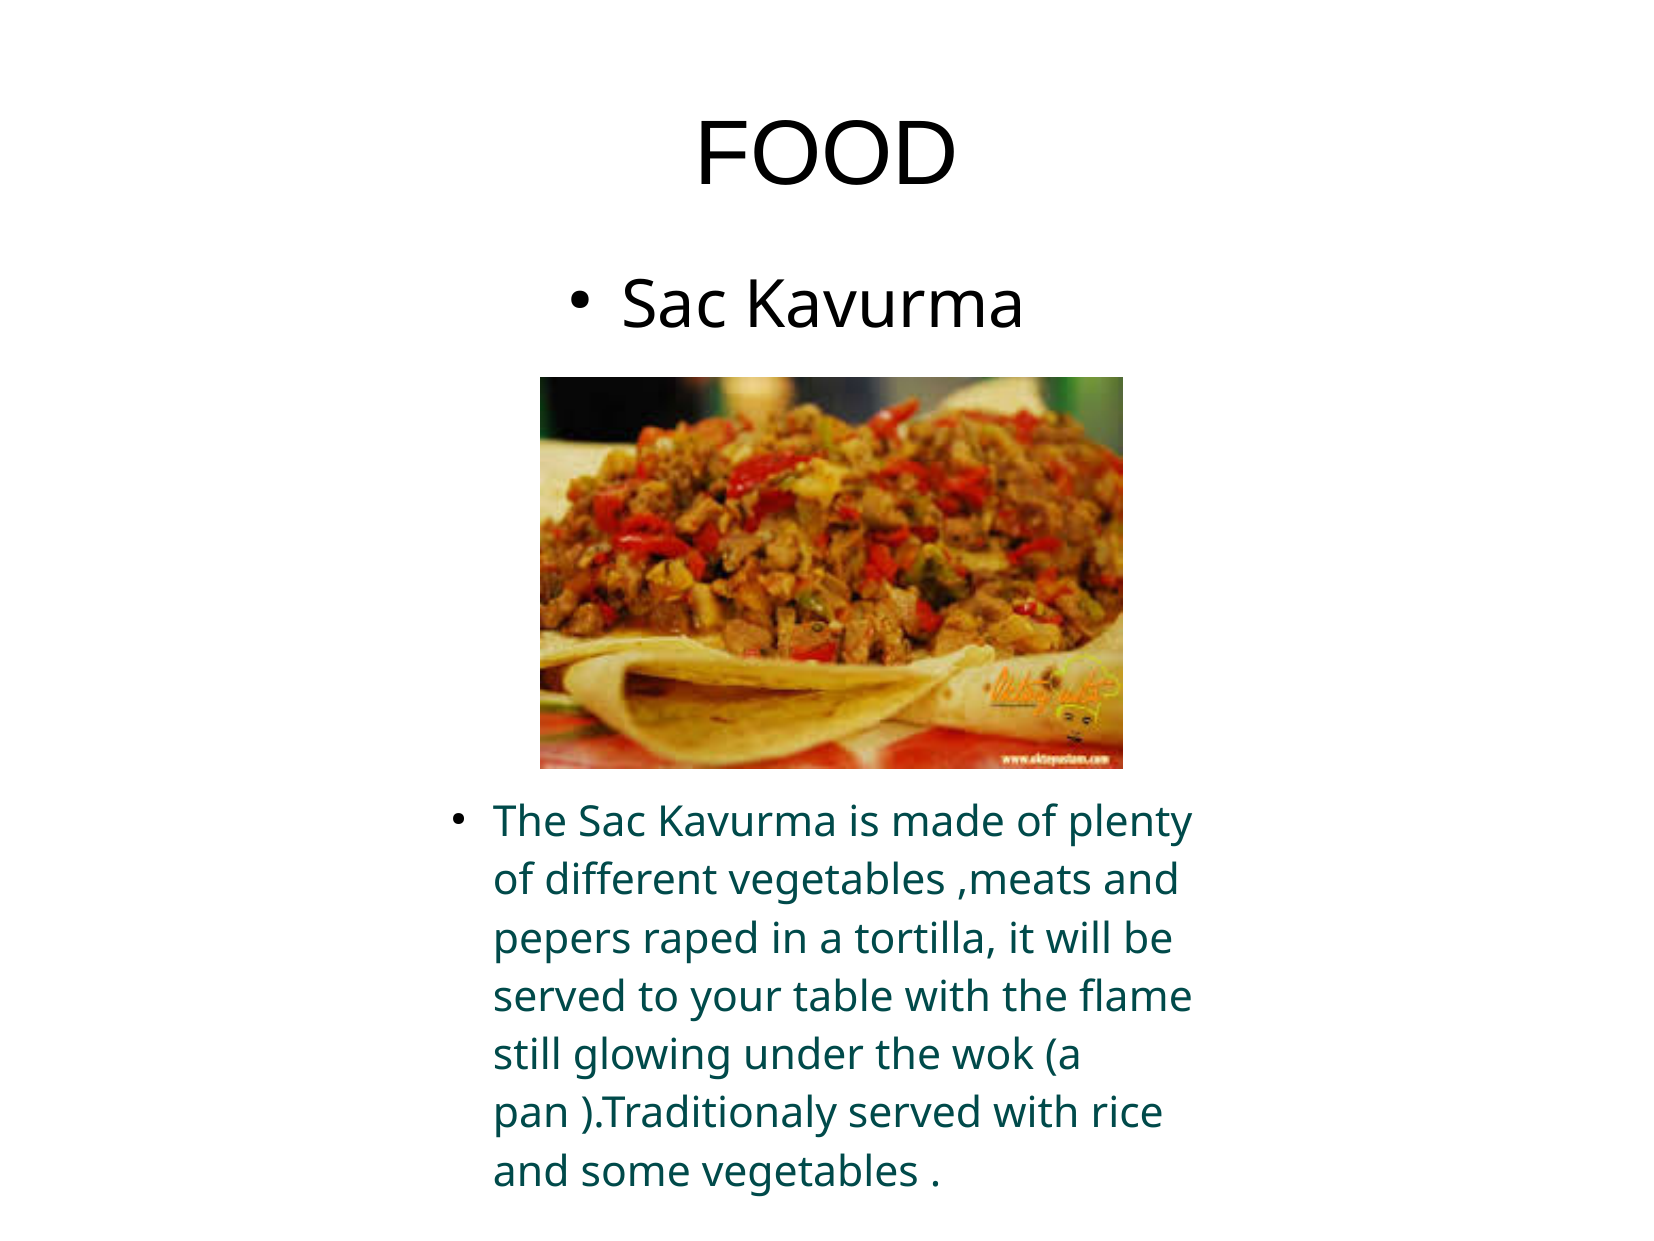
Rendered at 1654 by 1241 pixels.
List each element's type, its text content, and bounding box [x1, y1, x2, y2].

list Sac Kavurma [425, 256, 1152, 647]
list The Sac Kavurma is made of plenty of different vegetables ,meats and pepers raped in a tortilla, it will be served to your table with the flame still glowing under the wok (a pan ).Traditionaly served with rice and some vegetables . [437, 790, 1199, 1241]
title FOOD [82, 49, 1571, 257]
picture [540, 377, 1123, 769]
